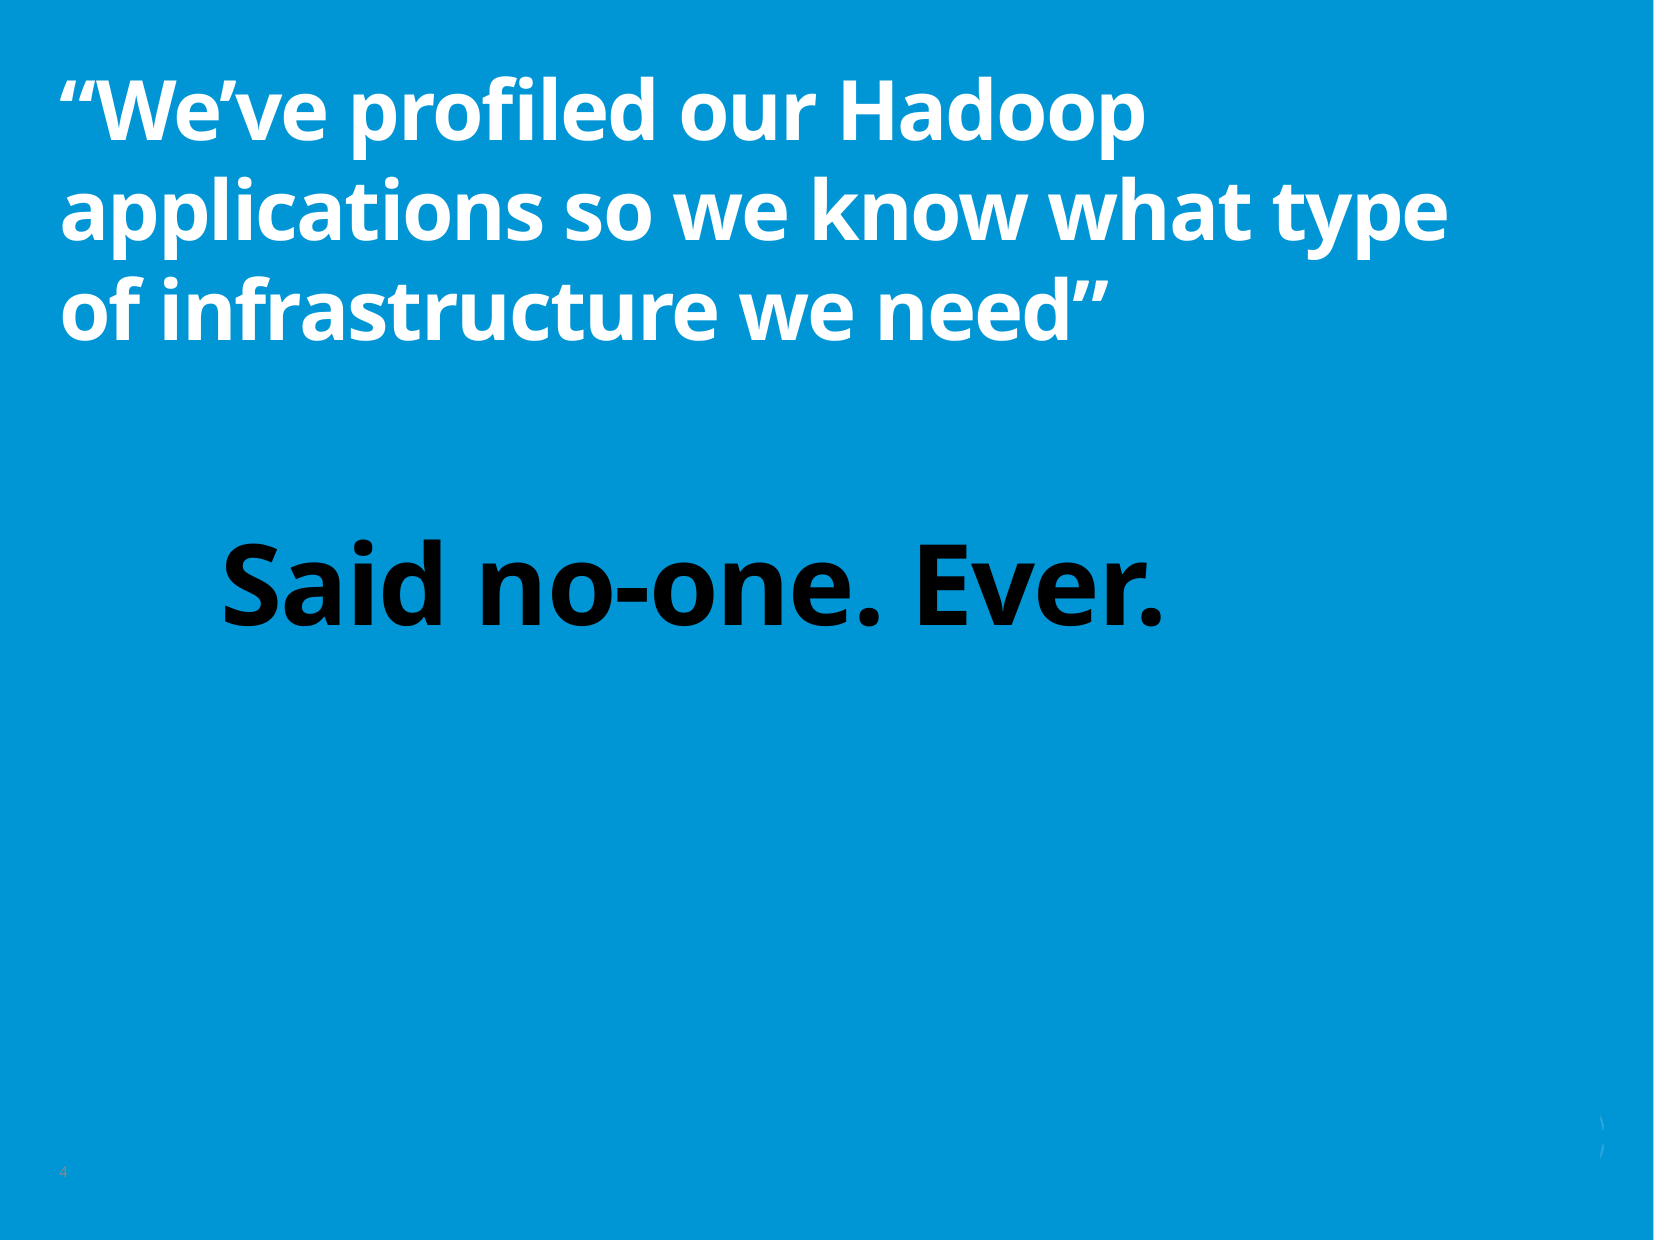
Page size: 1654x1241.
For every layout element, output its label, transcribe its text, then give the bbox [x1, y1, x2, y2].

text_box Said no-one. Ever. [220, 528, 1527, 1012]
title “We’ve profiled our Hadoop applications so we know what type of infrastructure we need” [59, 57, 1544, 542]
